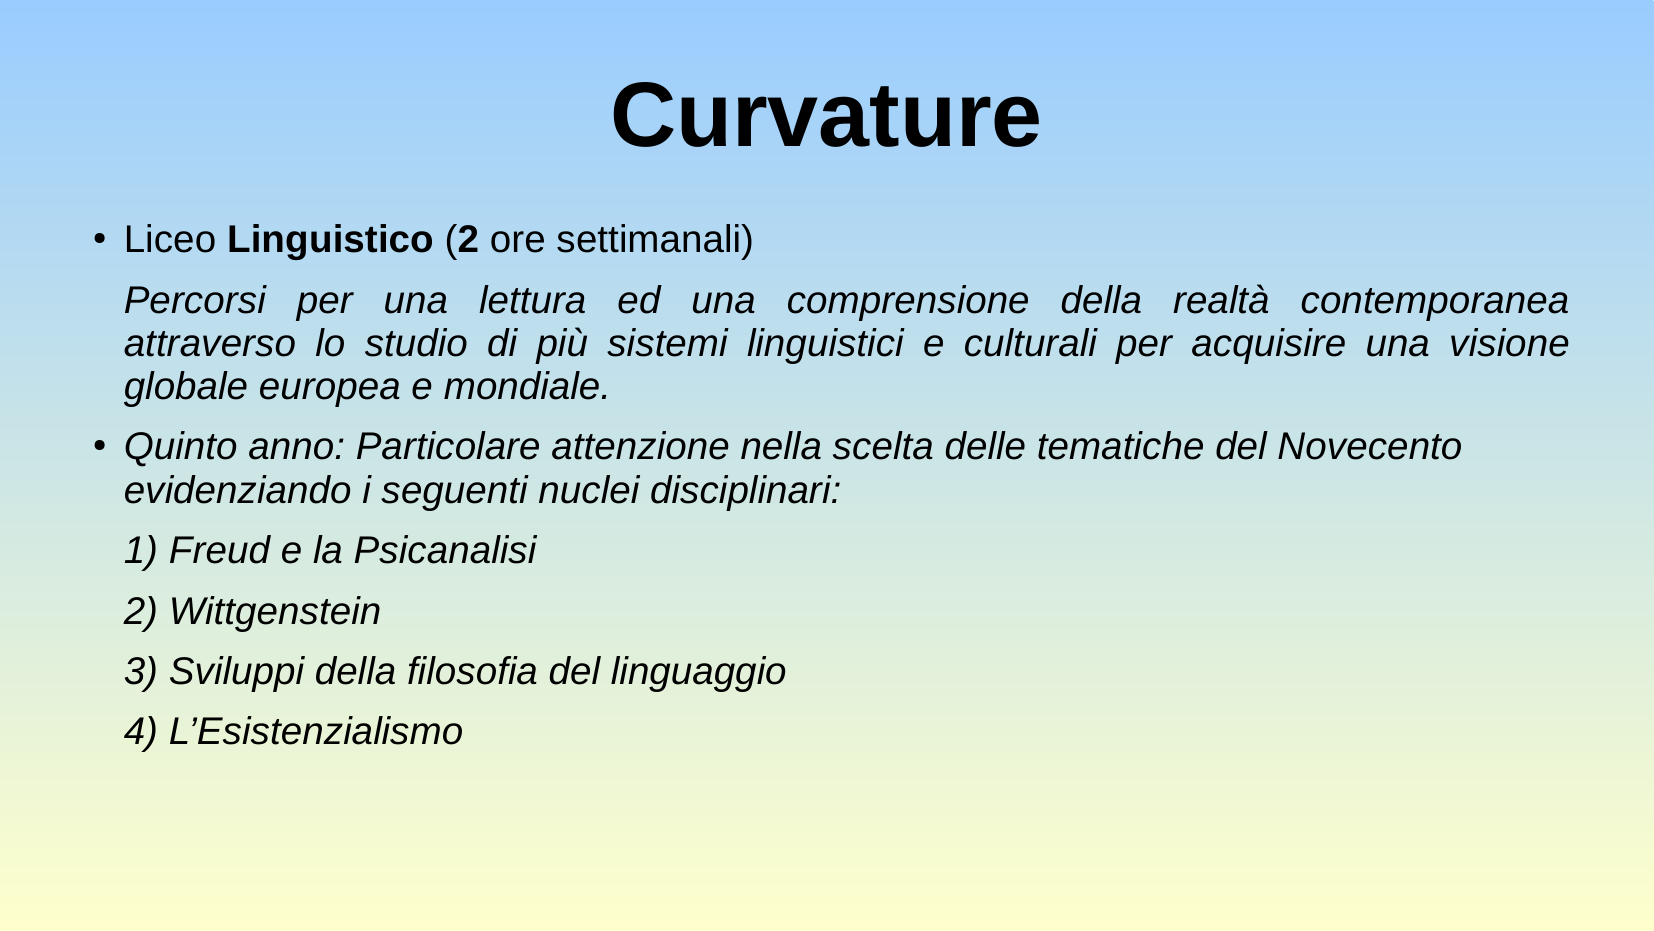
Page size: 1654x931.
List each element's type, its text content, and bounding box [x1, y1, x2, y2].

title Curvature [82, 37, 1571, 193]
list Liceo Linguistico (2 ore settimanali) Percorsi per una lettura ed una comprensione della realtà contemporanea attraverso lo studio di più sistemi linguistici e culturali per acquisire una visione globale europea e mondiale. Quinto anno: Particolare attenzione nella scelta delle tematiche del Novecento evidenziando i seguenti nuclei disciplinari: 1) Freud e la Psicanalisi 2) Wittgenstein 3) Sviluppi della filosofia del linguaggio 4) L’Esistenzialismo [82, 217, 1571, 758]
